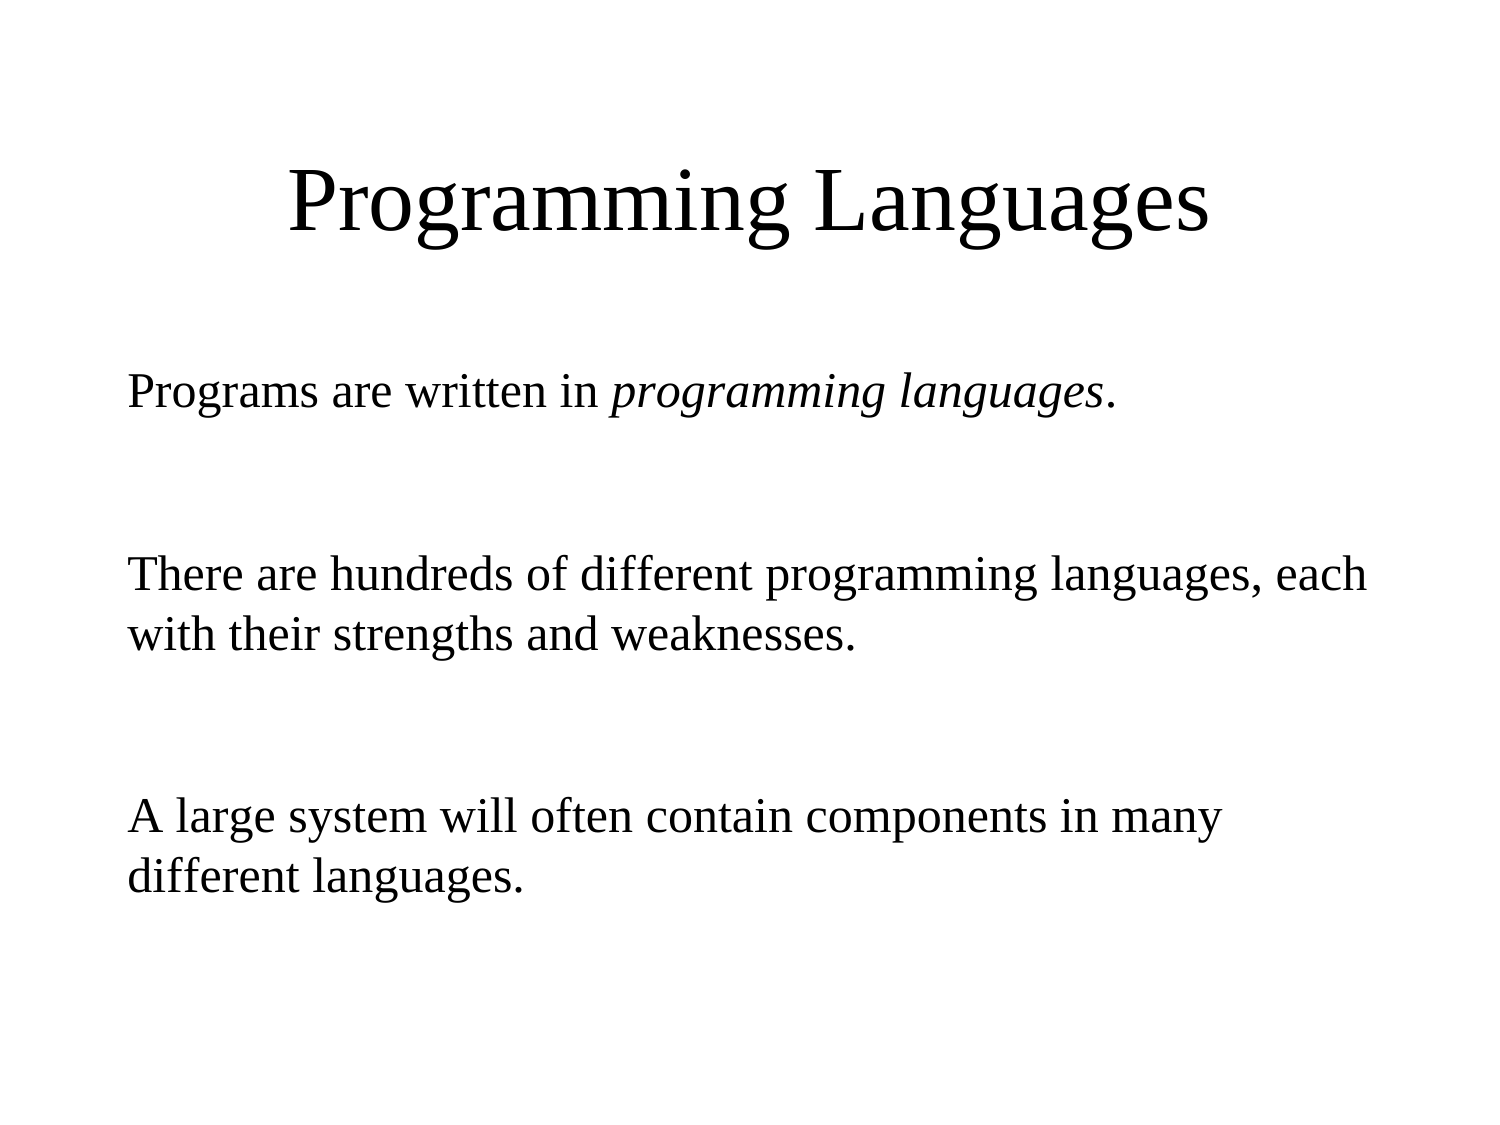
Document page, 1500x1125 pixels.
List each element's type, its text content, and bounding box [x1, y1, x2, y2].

title Programming Languages [112, 99, 1388, 288]
text_box Programs are written in programming languages. There are hundreds of different programming languages, each with their strengths and weaknesses. A large system will often contain components in many different languages. [112, 349, 1401, 911]
